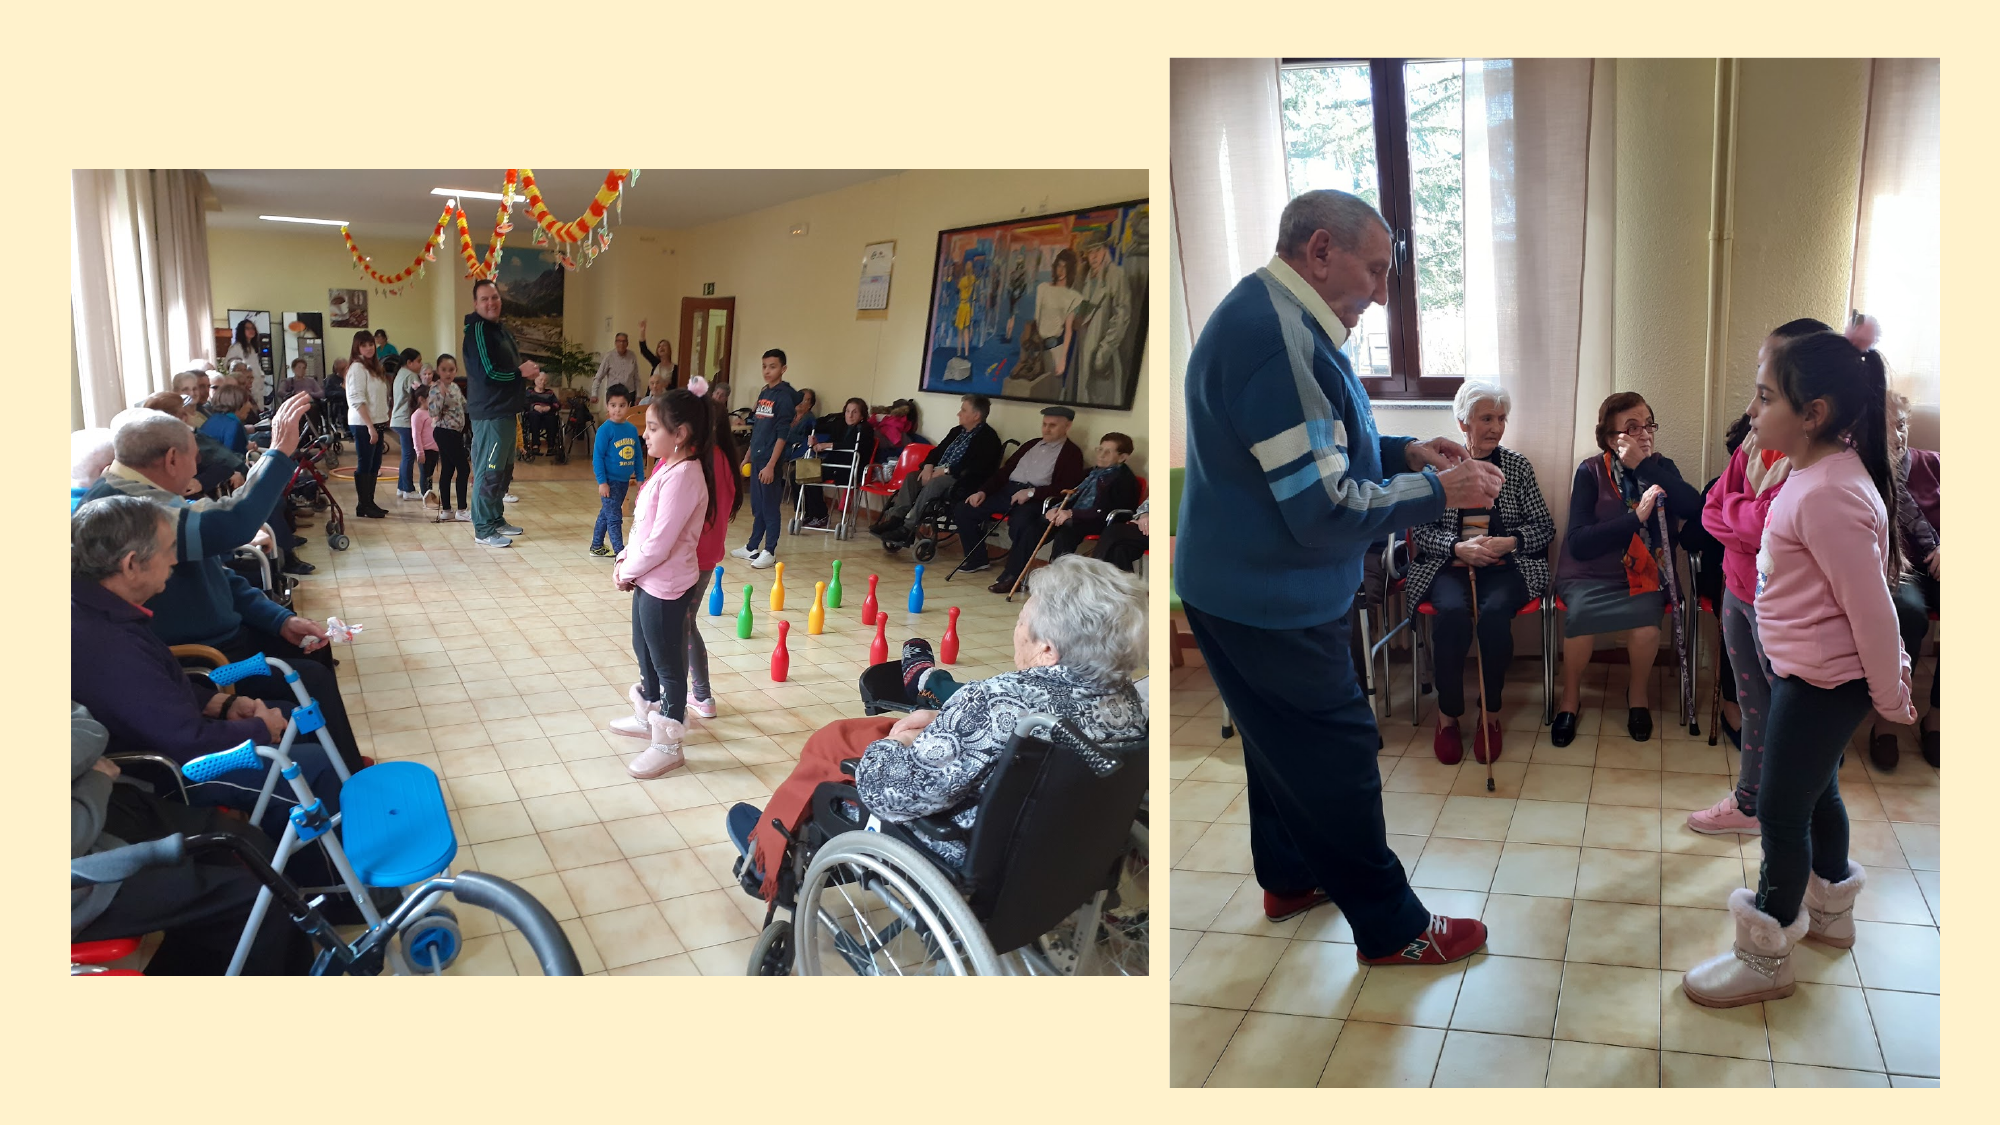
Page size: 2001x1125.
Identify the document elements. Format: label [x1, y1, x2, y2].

picture [1169, 57, 1940, 1088]
picture [71, 169, 1149, 976]
title [137, 59, 1169, 278]
